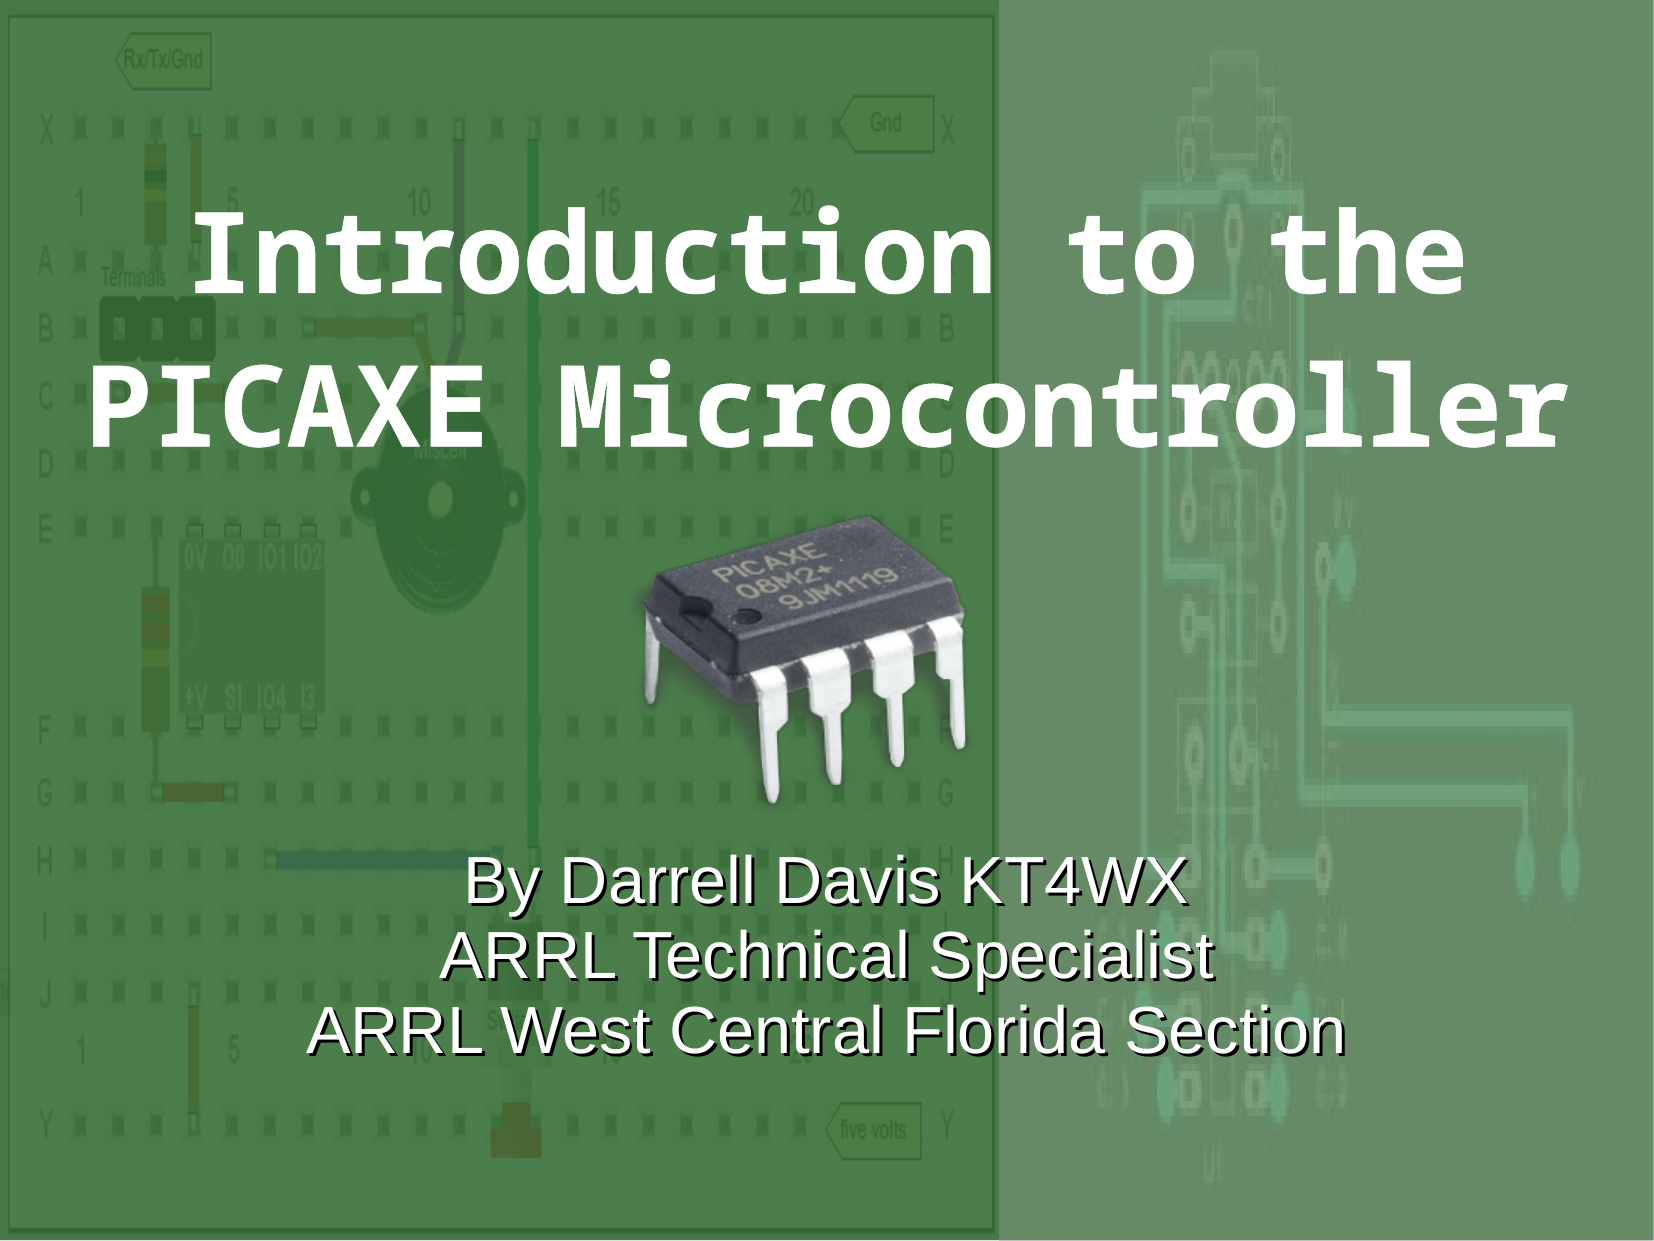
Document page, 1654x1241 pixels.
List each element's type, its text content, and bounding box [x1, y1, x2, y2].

picture [552, 494, 1066, 826]
subtitle Introduction to the PICAXE Microcontroller By Darrell Davis KT4WX ARRL Technical Specialist ARRL West Central Florida Section [0, 0, 1654, 1241]
